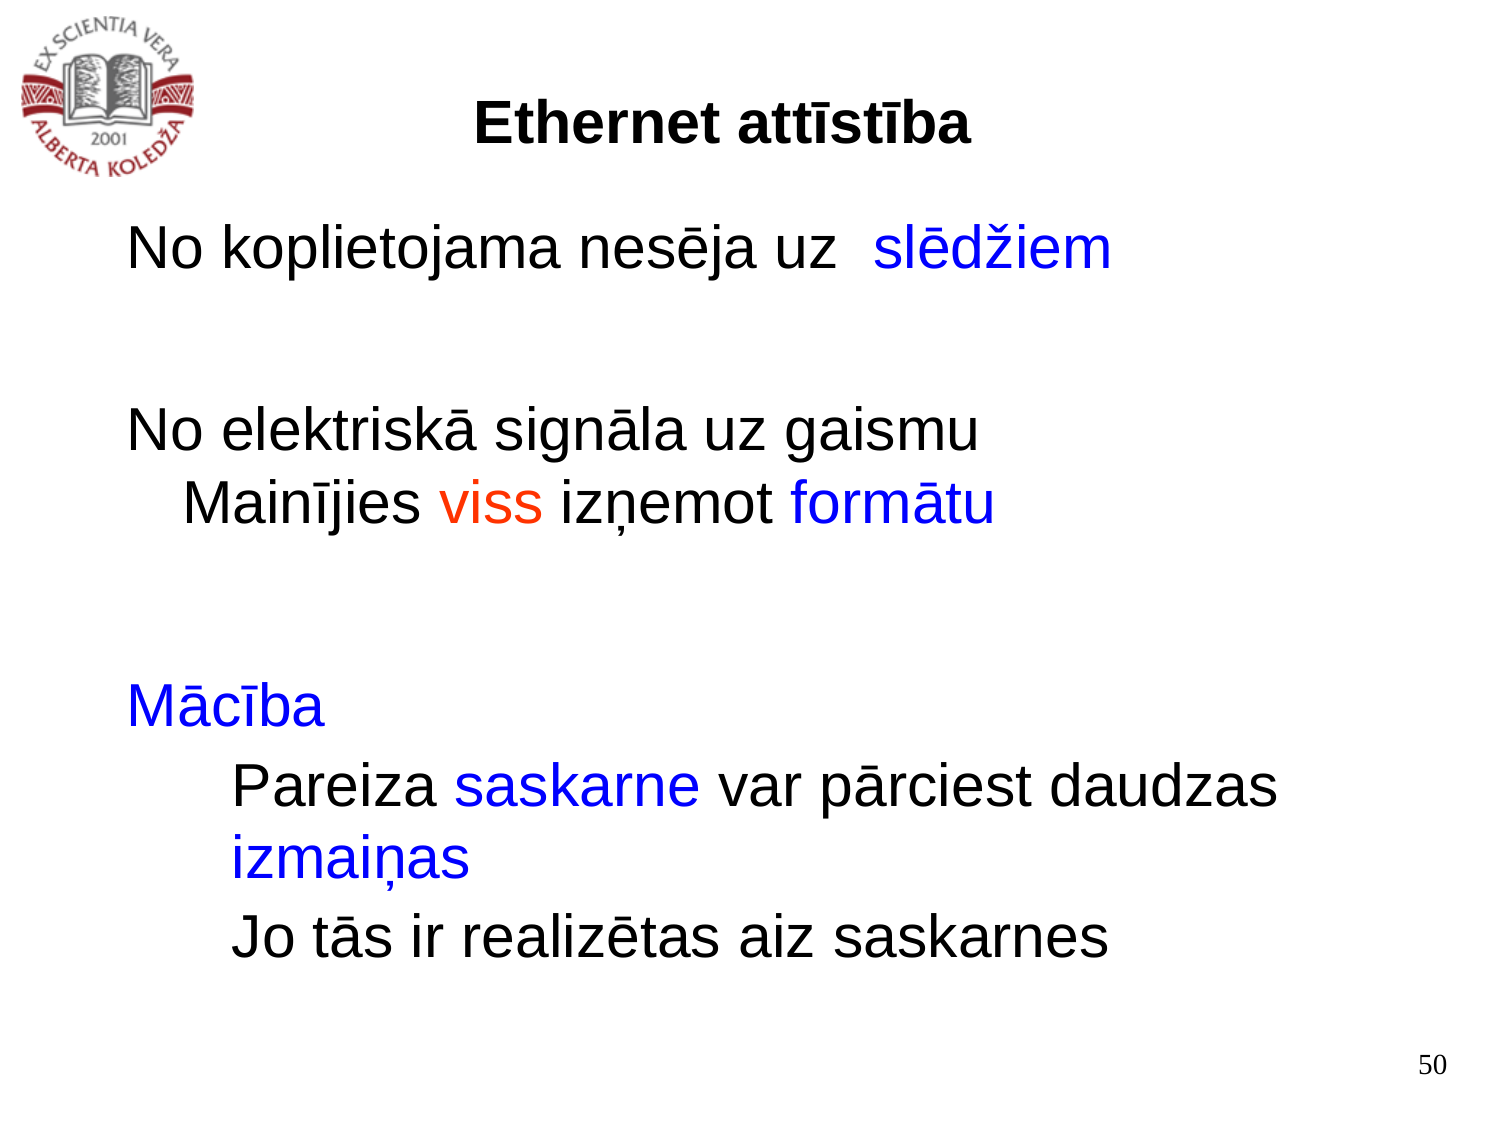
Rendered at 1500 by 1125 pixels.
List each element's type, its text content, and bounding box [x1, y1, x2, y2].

text_box <skaitlis> [1312, 1037, 1463, 1101]
picture [21, 16, 194, 177]
list No koplietojama nesēja uz slēdžiem No elektriskā signāla uz gaismu Mainījies viss izņemot formātu Mācība Pareiza saskarne var pārciest daudzas izmaiņas Jo tās ir realizētas aiz saskarnes [74, 200, 1463, 1101]
title Ethernet attīstība [50, 62, 1374, 175]
